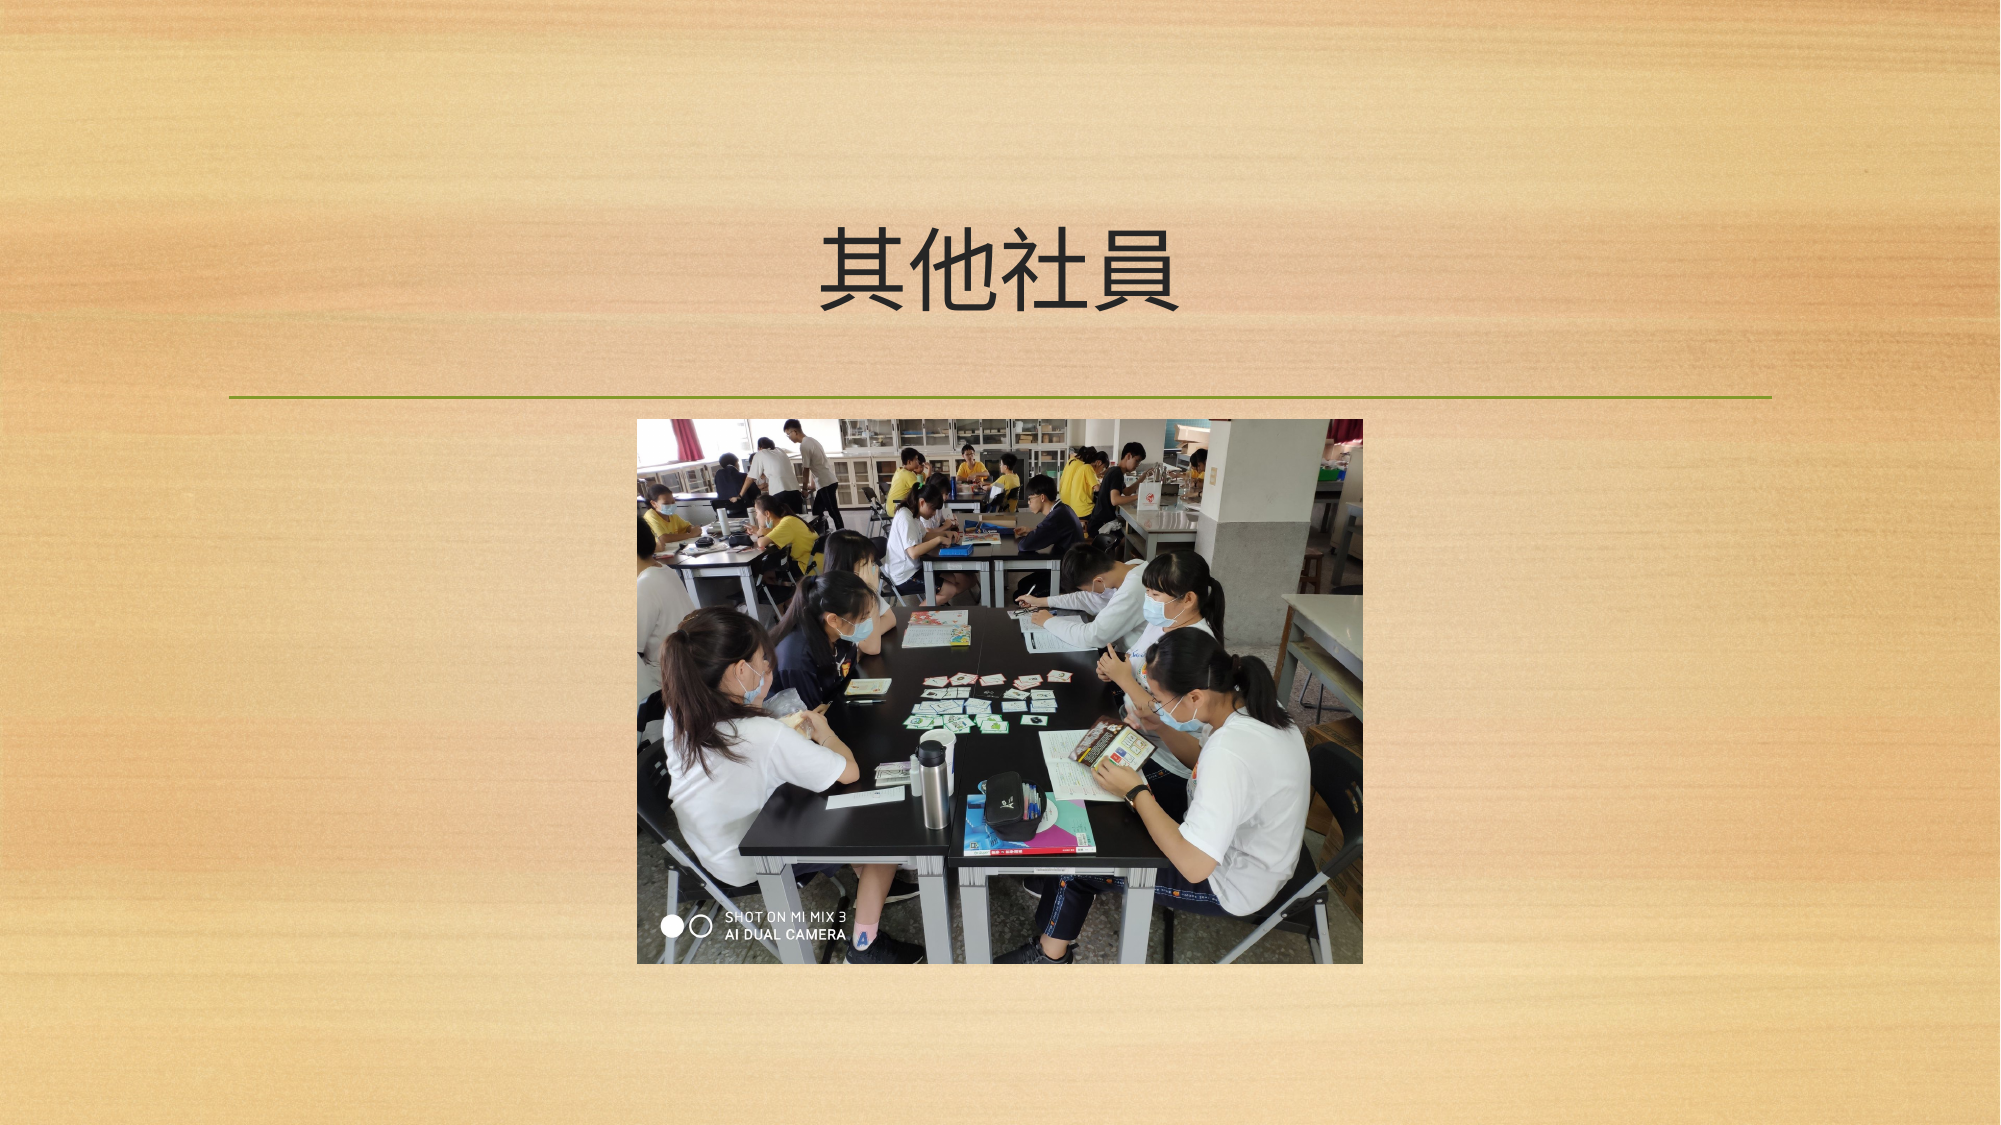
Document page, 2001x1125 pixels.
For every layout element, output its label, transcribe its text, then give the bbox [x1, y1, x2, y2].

picture [637, 419, 1363, 964]
title 其他社員 [212, 161, 1788, 376]
